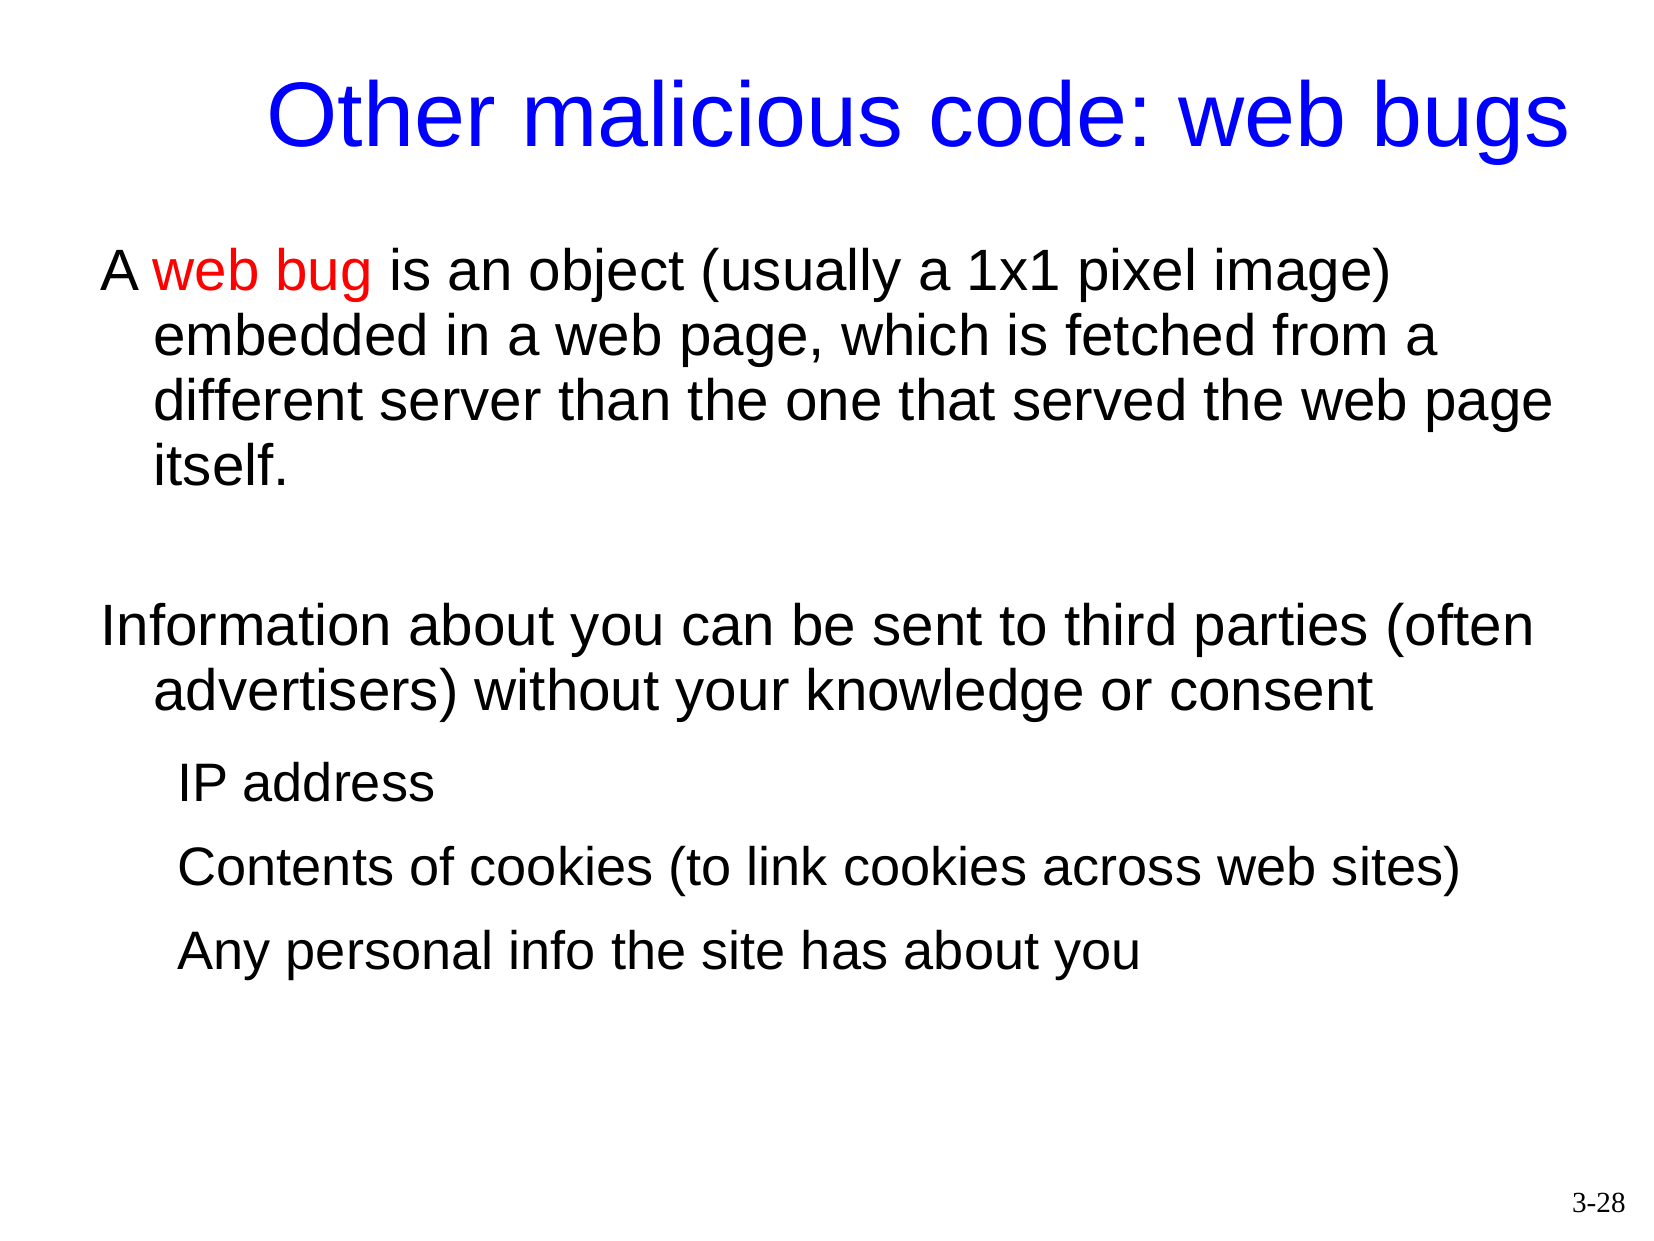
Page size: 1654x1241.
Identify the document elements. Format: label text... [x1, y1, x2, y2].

title Other malicious code: web bugs [84, 18, 1573, 211]
list A web bug is an object (usually a 1x1 pixel image) embedded in a web page, which is fetched from a different server than the one that served the web page itself. Information about you can be sent to third parties (often advertisers) without your knowledge or consent IP address Contents of cookies (to link cookies across web sites) Any personal info the site has about you [82, 237, 1571, 1156]
